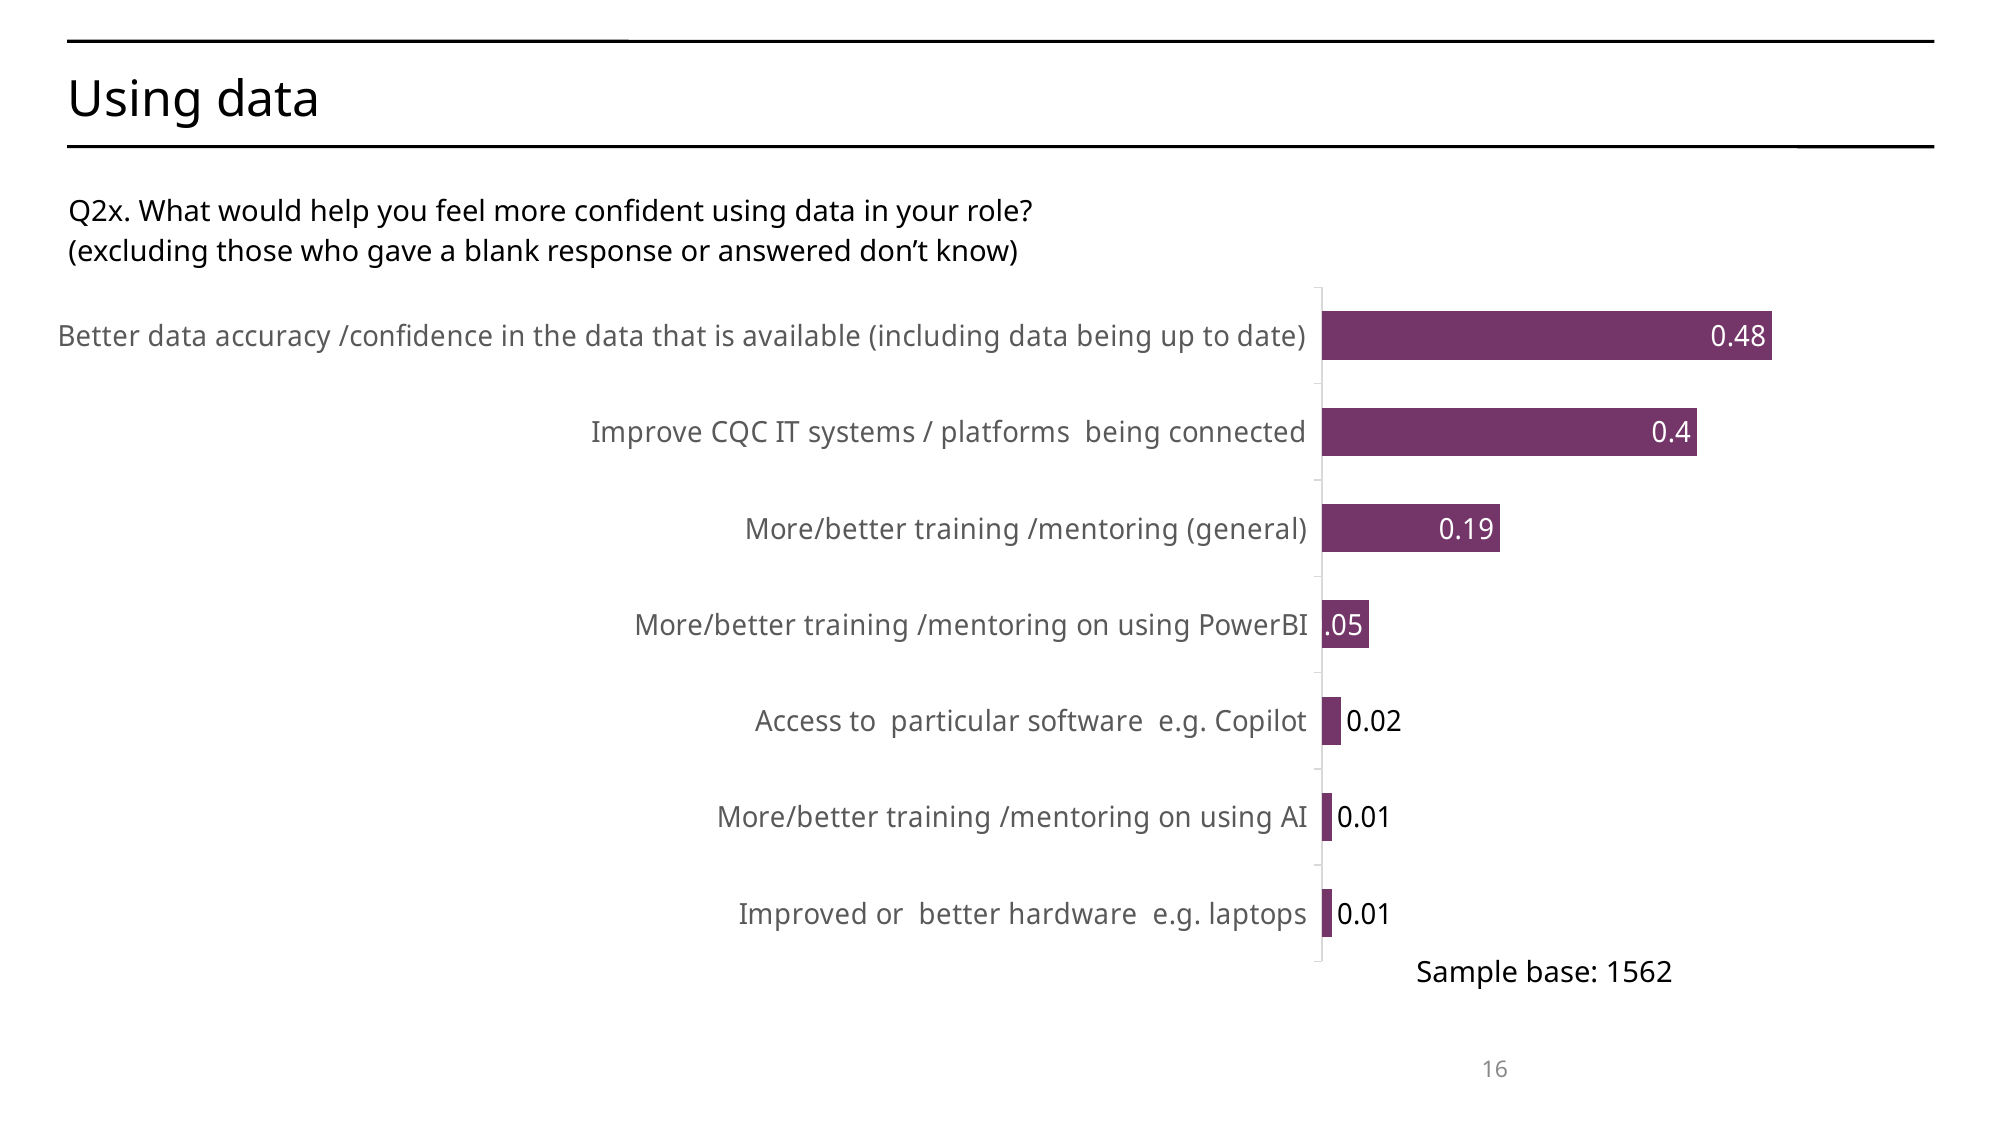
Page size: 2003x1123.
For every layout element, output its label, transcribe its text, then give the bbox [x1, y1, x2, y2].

text_box Q2x. What would help you feel more confident using data in your role? (excluding those who gave a blank response or answered don’t know) [68, 184, 1035, 267]
text_box 16 [1466, 1039, 1934, 1100]
text_box Sample base: 1562 [1401, 945, 1708, 996]
chart [57, 273, 1920, 976]
title Using data [67, 48, 1936, 136]
